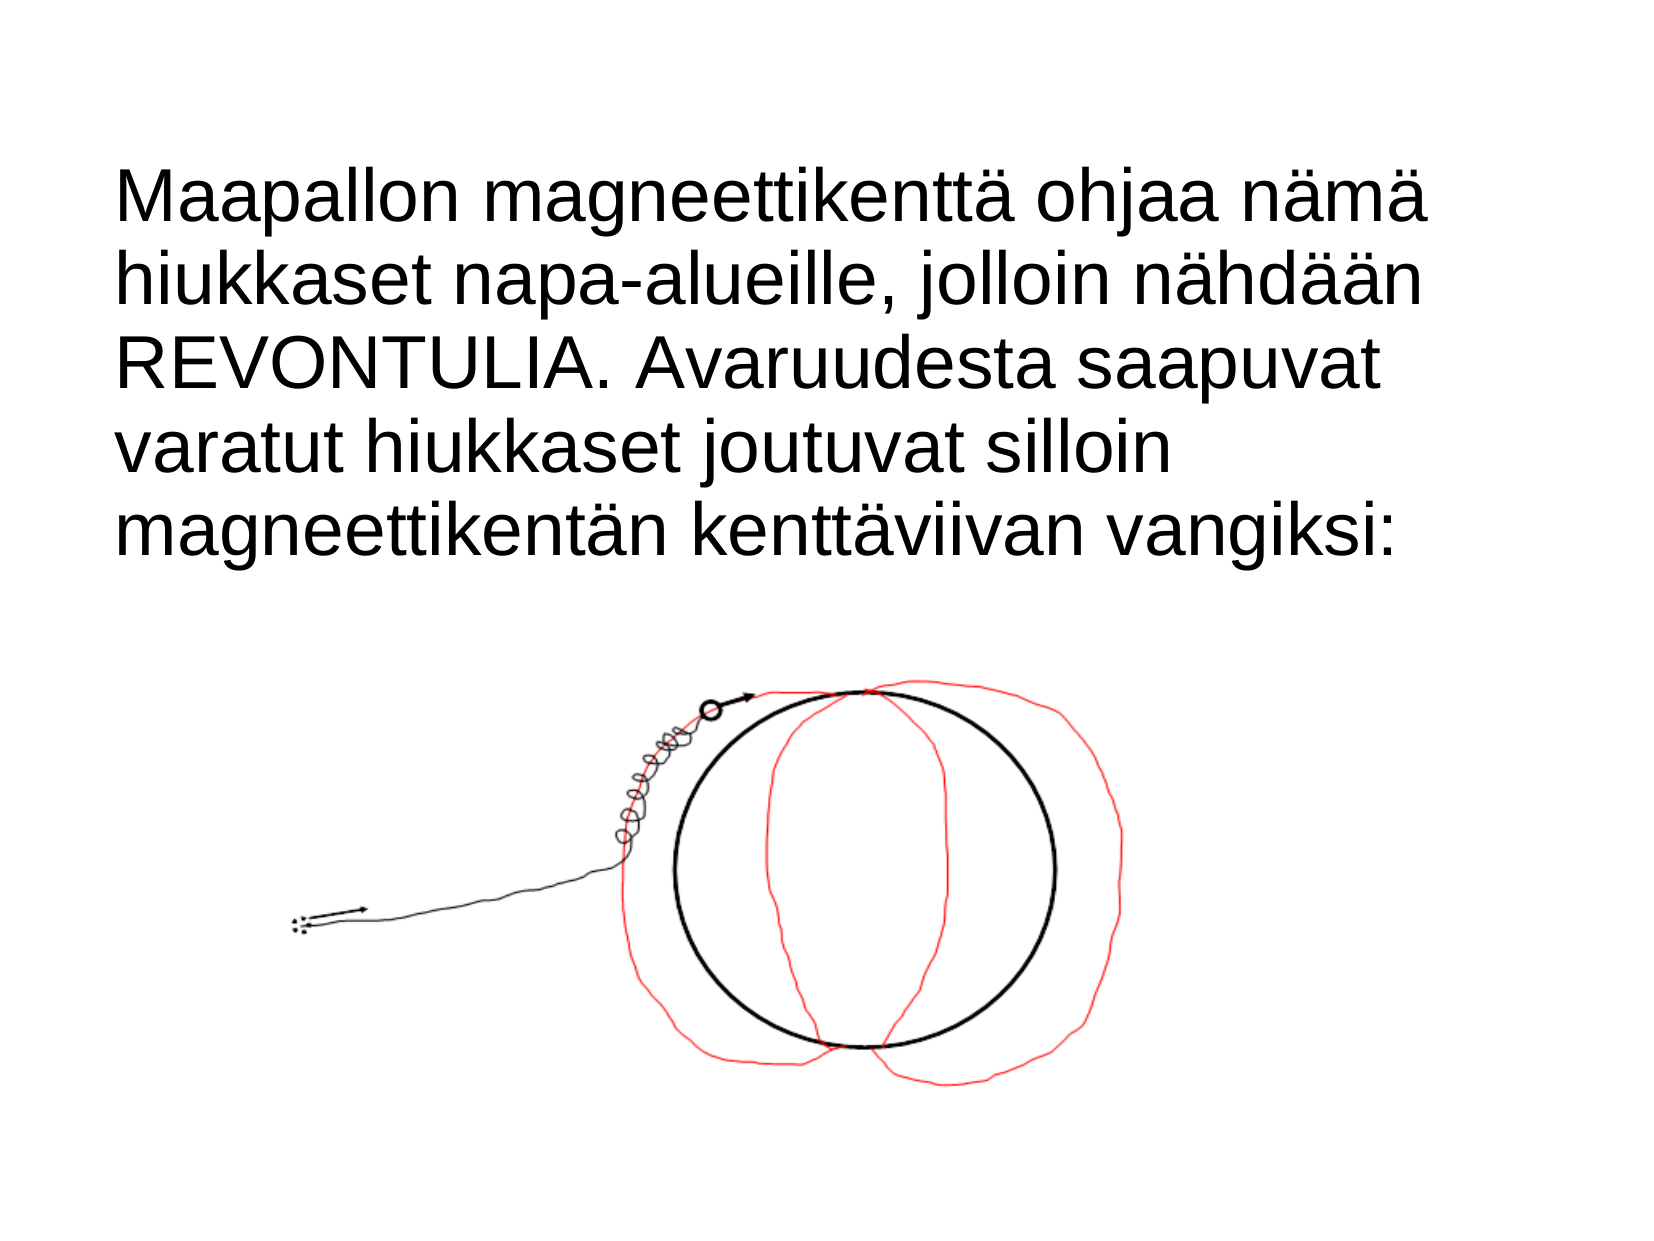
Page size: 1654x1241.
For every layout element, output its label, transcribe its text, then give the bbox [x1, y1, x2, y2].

picture [252, 636, 1170, 1123]
text_box Maapallon magneettikenttä ohjaa nämä hiukkaset napa-alueille, jolloin nähdään REVONTULIA. Avaruudesta saapuvat varatut hiukkaset joutuvat silloin magneettikentän kenttäviivan vangiksi: [100, 141, 1465, 577]
